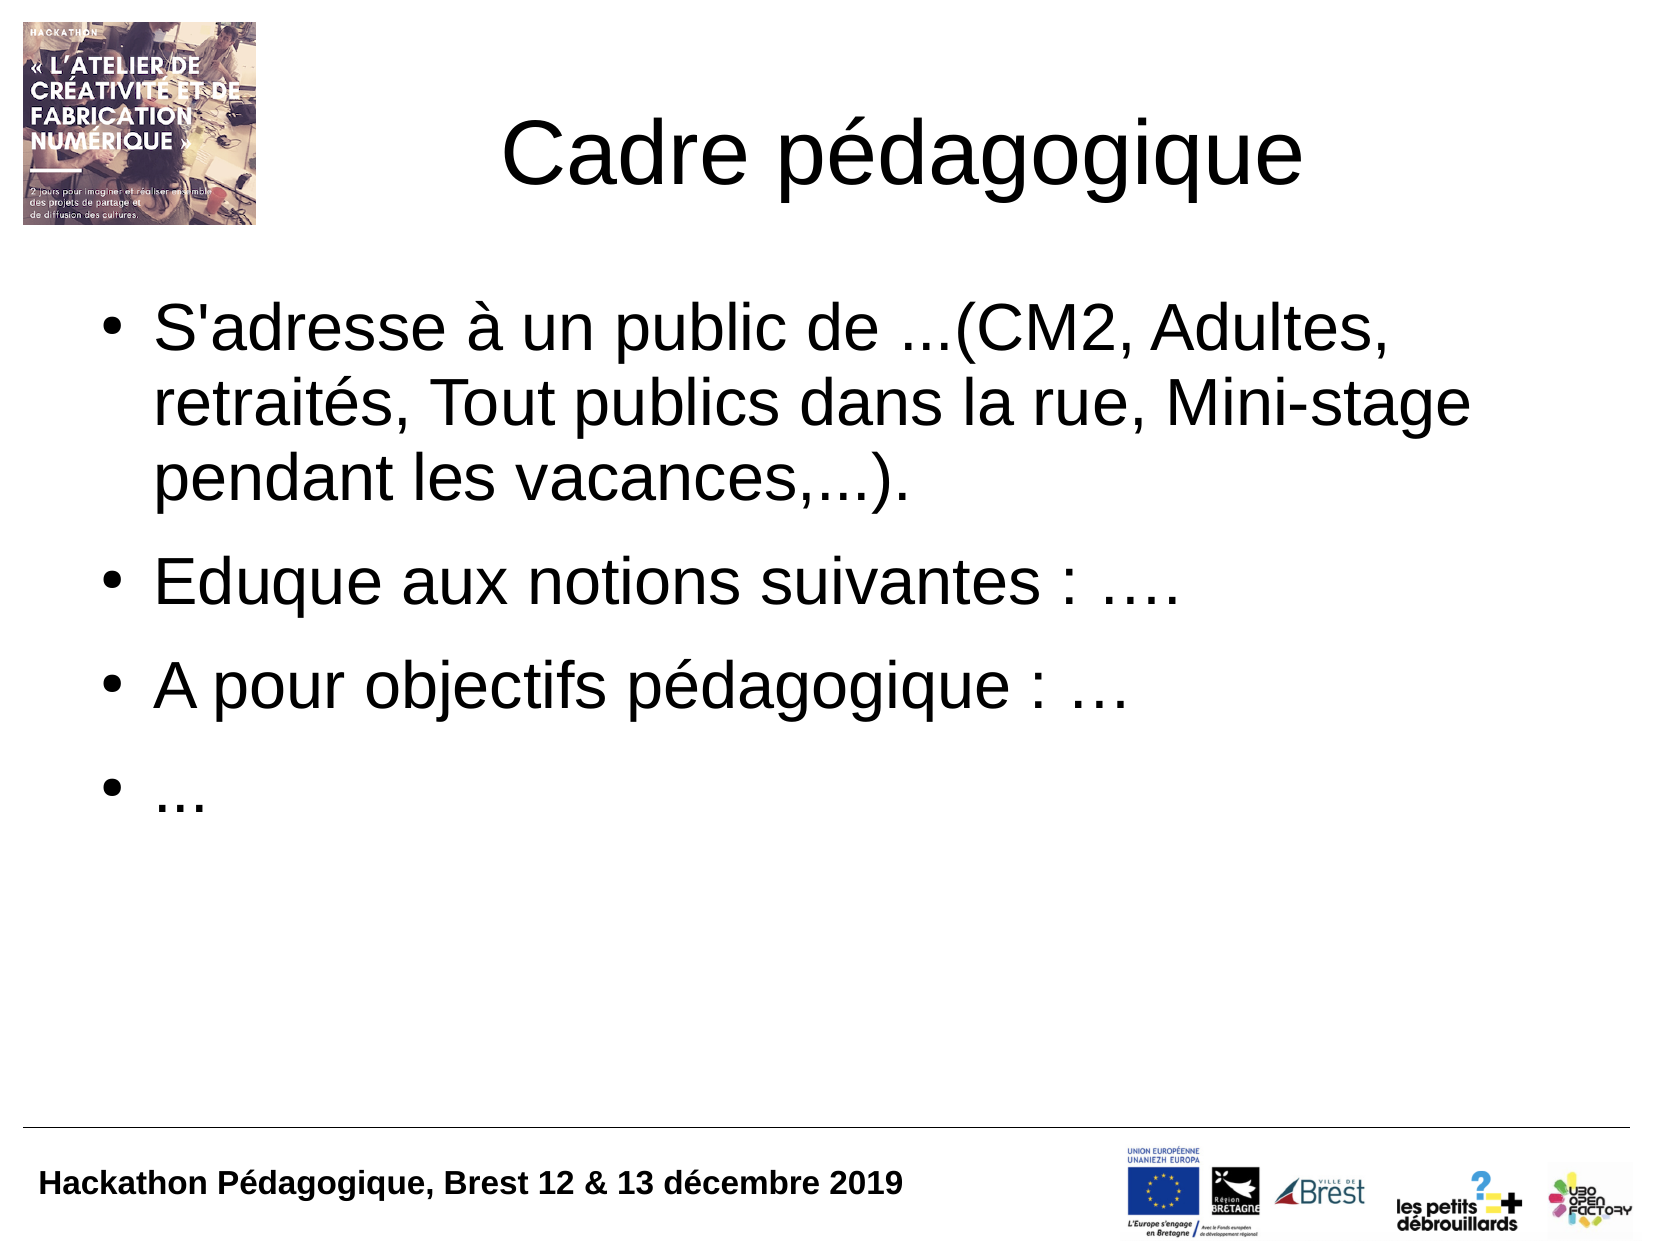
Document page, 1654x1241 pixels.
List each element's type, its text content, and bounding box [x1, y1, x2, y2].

text_box Hackathon Pédagogique, Brest 12 & 13 décembre 2019 [23, 1157, 945, 1210]
list S'adresse à un public de ...(CM2, Adultes, retraités, Tout publics dans la rue, Mini-stage pendant les vacances,...). Eduque aux notions suivantes : …. A pour objectifs pédagogique : … ... [82, 290, 1571, 1109]
picture [1120, 1137, 1642, 1241]
title Cadre pédagogique [236, 49, 1571, 257]
picture [23, 22, 256, 225]
